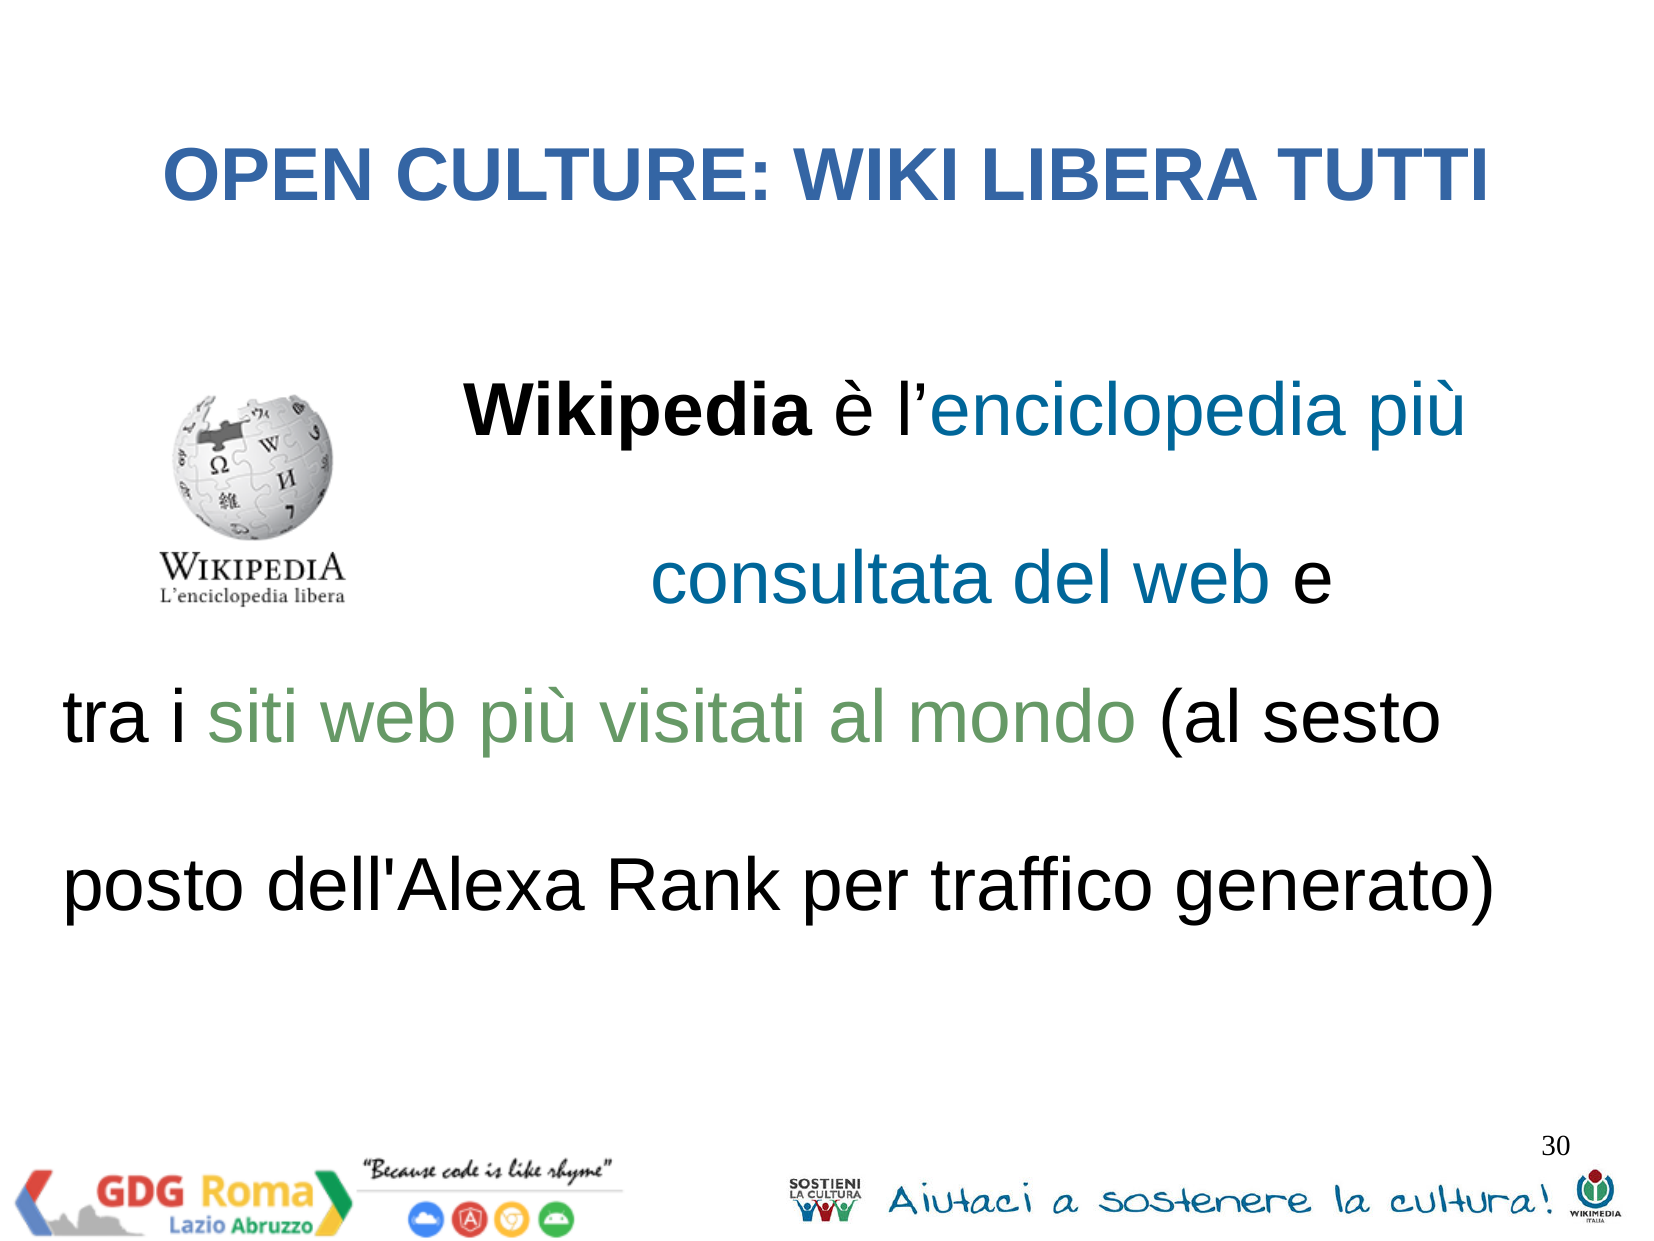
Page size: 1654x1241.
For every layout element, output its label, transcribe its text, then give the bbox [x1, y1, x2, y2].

picture [772, 1163, 1648, 1233]
text_box tra i siti web più visitati al mondo (al sesto posto dell'Alexa Rank per traffico generato) [47, 667, 1619, 1128]
text_box Wikipedia è l’enciclopedia più consultata del web e [448, 360, 1607, 632]
picture [11, 1155, 626, 1241]
picture [147, 371, 359, 615]
title OPEN CULTURE: WIKI LIBERA TUTTI [11, 17, 1642, 249]
